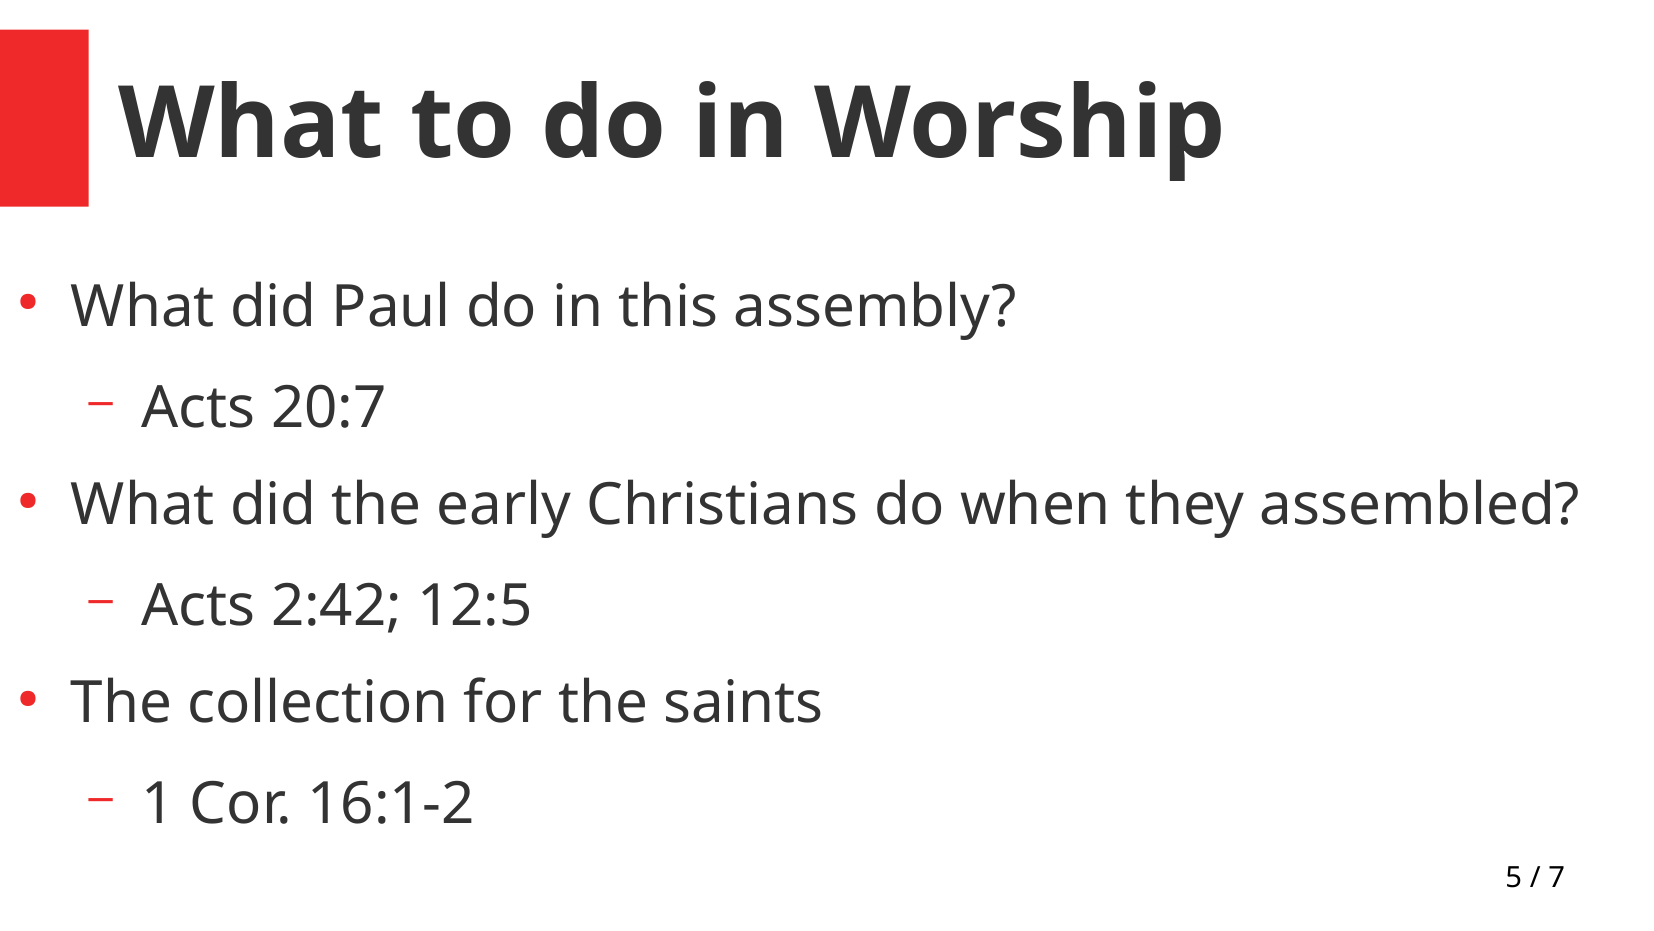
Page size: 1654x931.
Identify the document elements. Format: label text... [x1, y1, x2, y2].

list What did Paul do in this assembly? Acts 20:7 What did the early Christians do when they assembled? Acts 2:42; 12:5 The collection for the saints 1 Cor. 16:1-2 [0, 263, 1654, 902]
title What to do in Worship [118, 29, 1595, 207]
